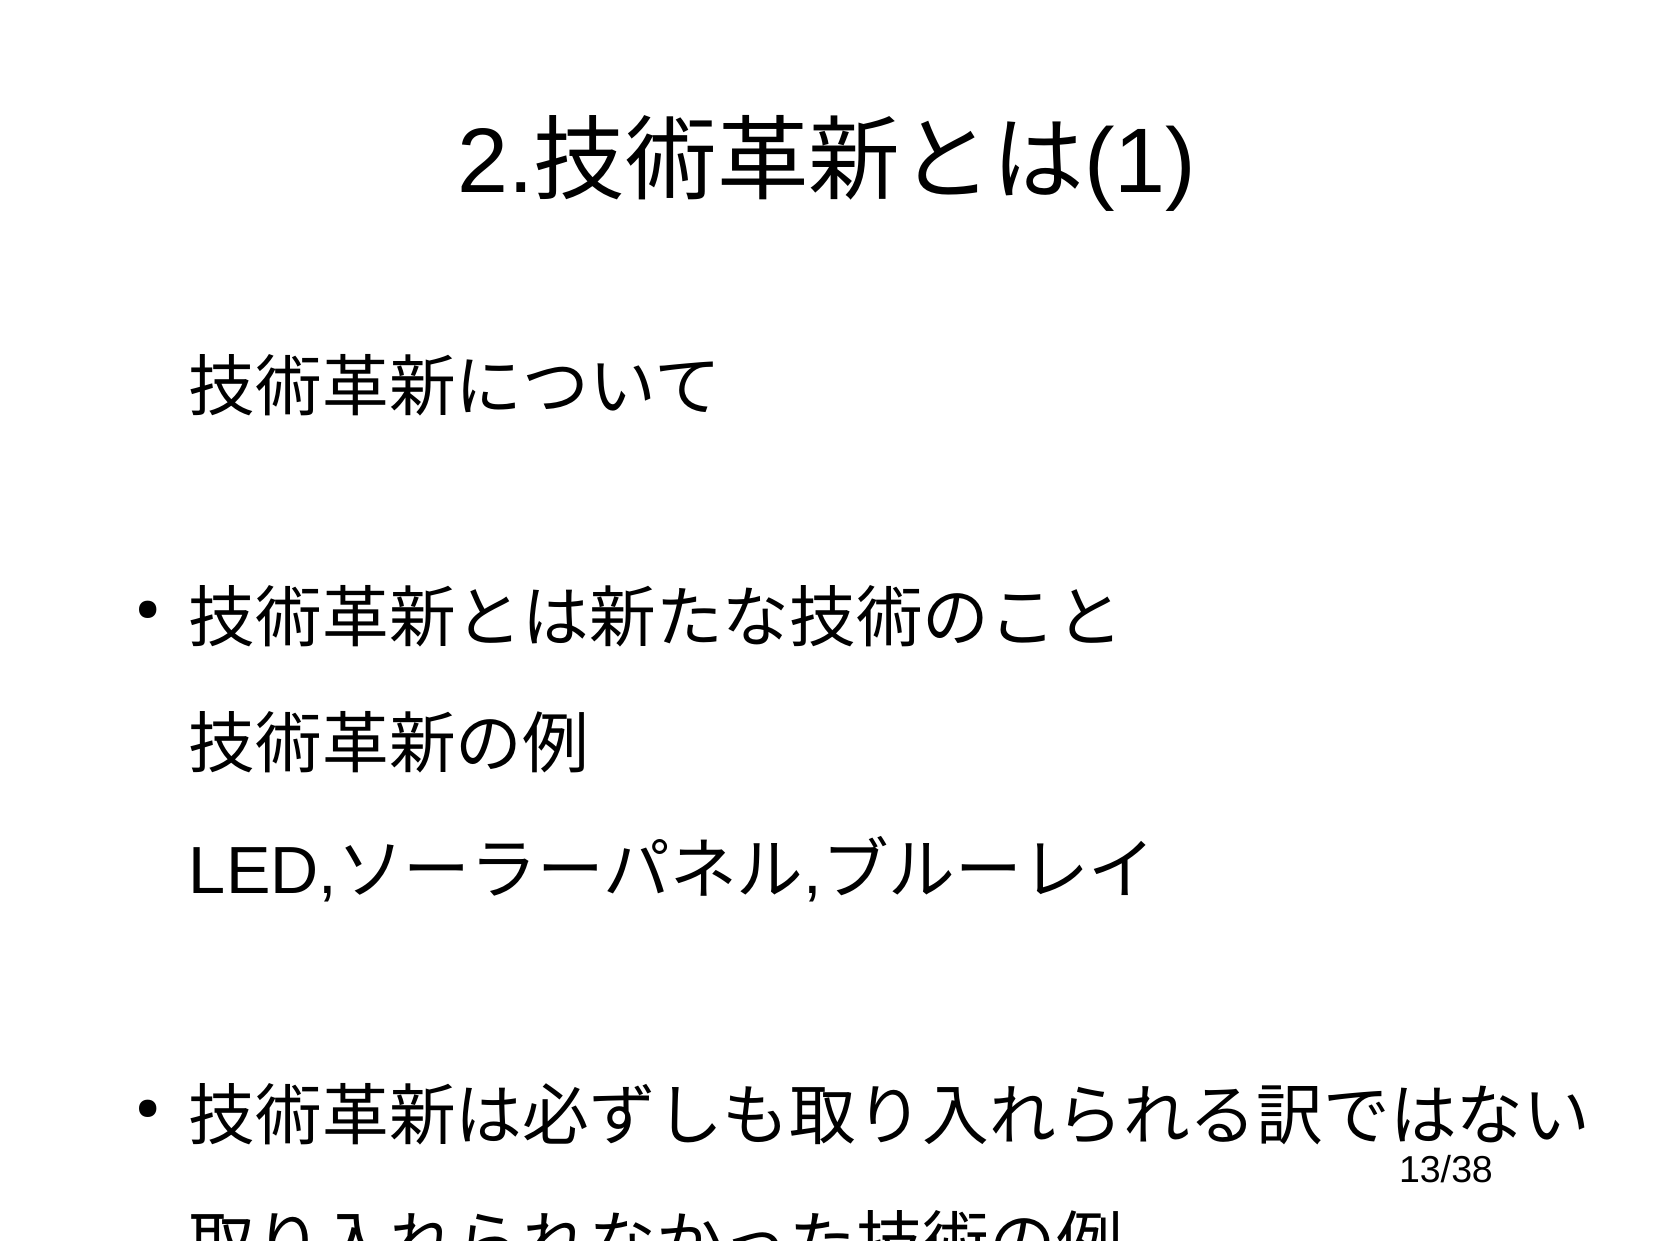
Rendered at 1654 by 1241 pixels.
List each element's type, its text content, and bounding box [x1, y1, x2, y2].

text_box <番号>/38 [1413, 1140, 1608, 1211]
list 技術革新について 技術革新とは新たな技術のこと 技術革新の例 LED,ソーラーパネル,ブルーレイ 技術革新は必ずしも取り入れられる訳ではない 取り入れられなかった技術の例 ドリームキャスト,電子書籍 [118, 333, 1607, 1241]
title 2.技術革新とは(1) [82, 49, 1571, 257]
